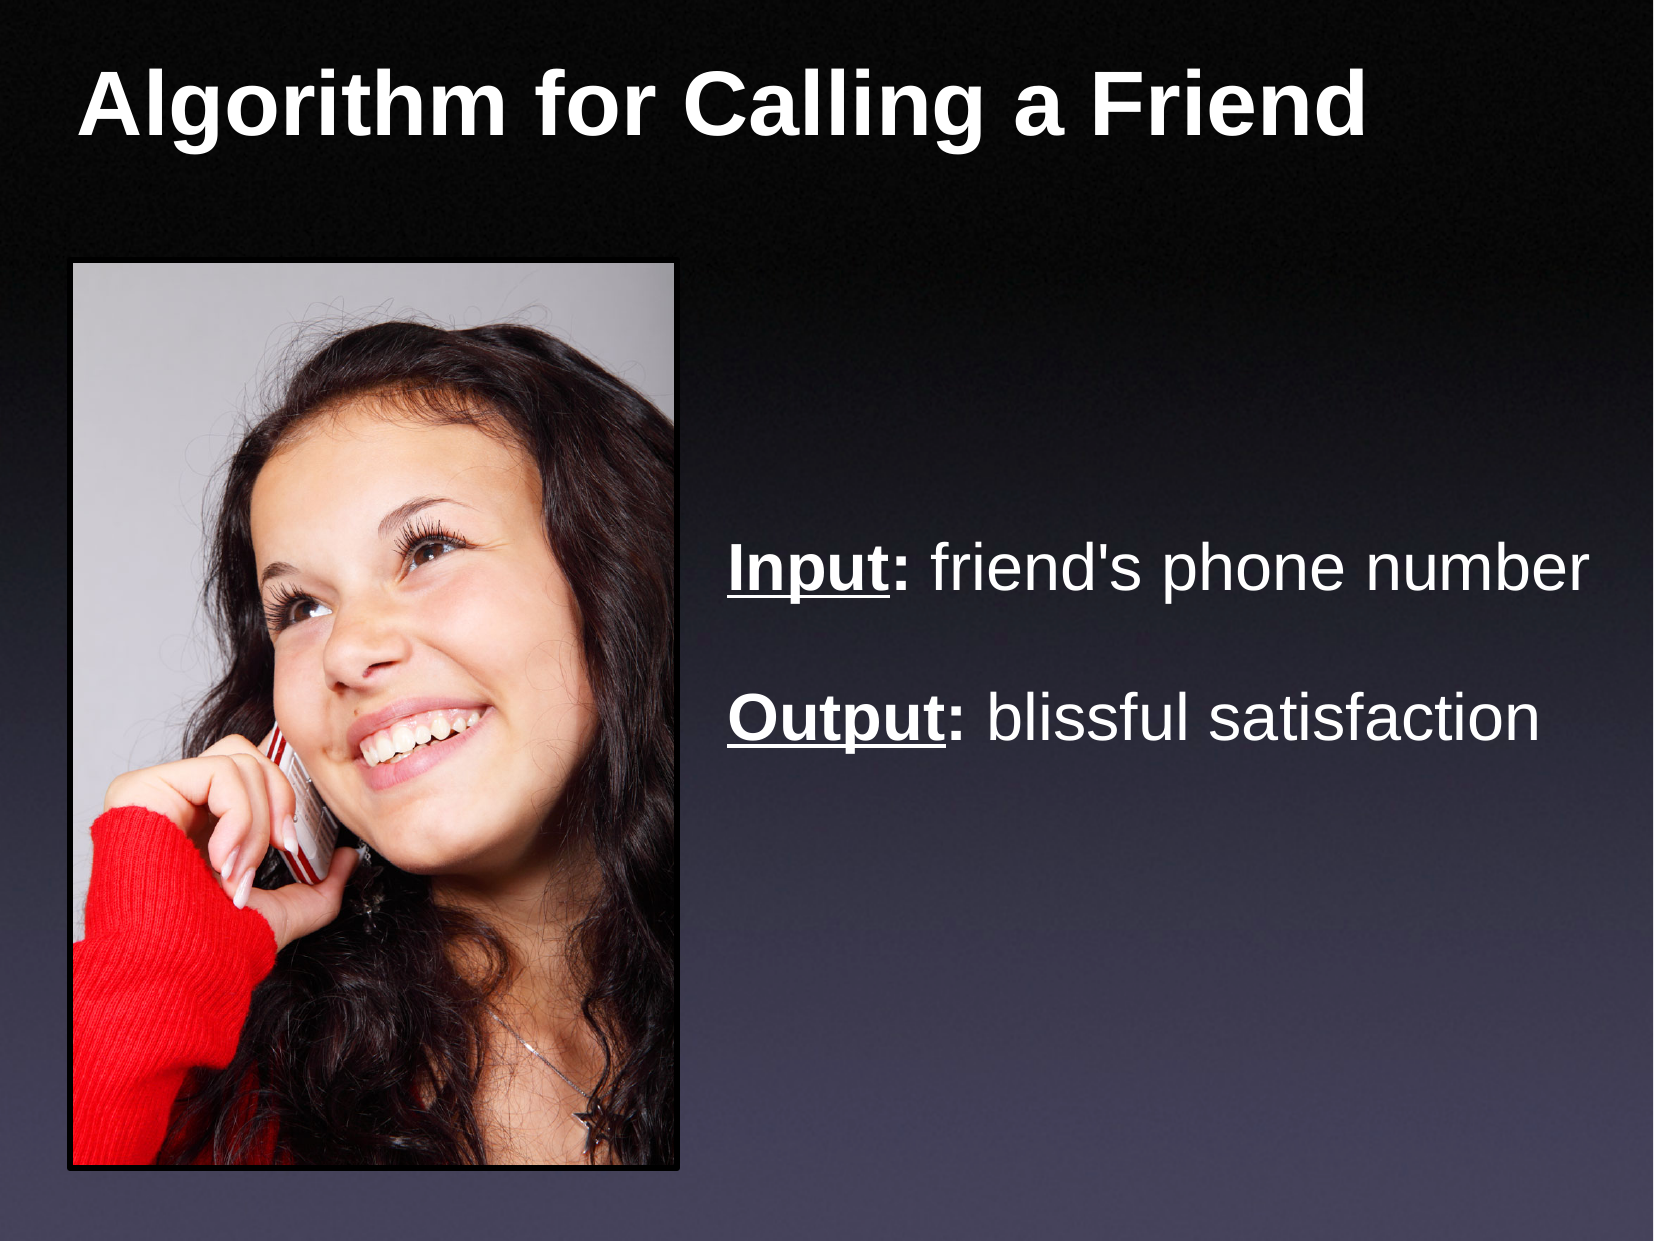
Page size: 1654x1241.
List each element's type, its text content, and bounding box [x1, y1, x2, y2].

title Algorithm for Calling a Friend [76, 0, 1565, 208]
picture [0, 0, 1654, 1241]
text_box Input: friend's phone number Output: blissful satisfaction [712, 523, 1612, 763]
